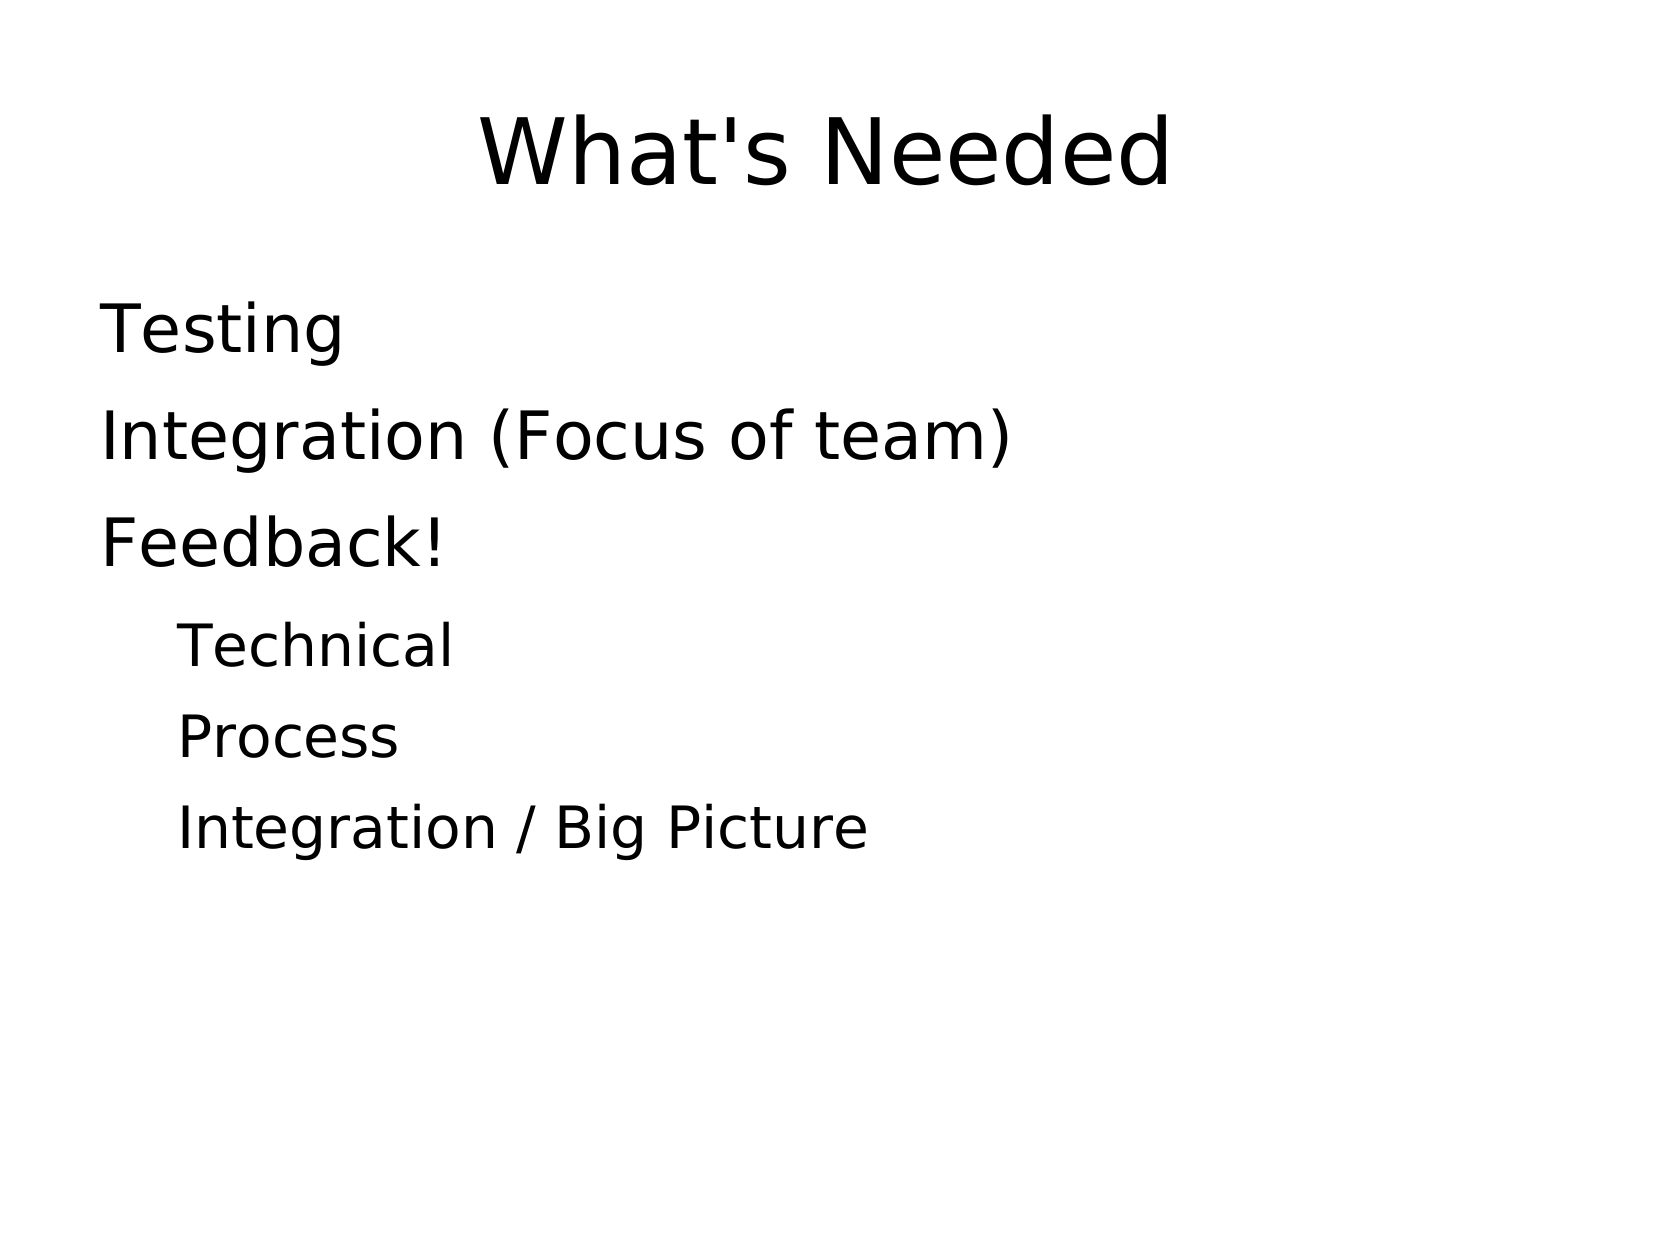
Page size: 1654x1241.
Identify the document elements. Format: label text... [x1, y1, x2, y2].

title What's Needed [82, 56, 1571, 250]
list Testing Integration (Focus of team) Feedback! Technical Process Integration / Big Picture [82, 290, 1571, 1094]
